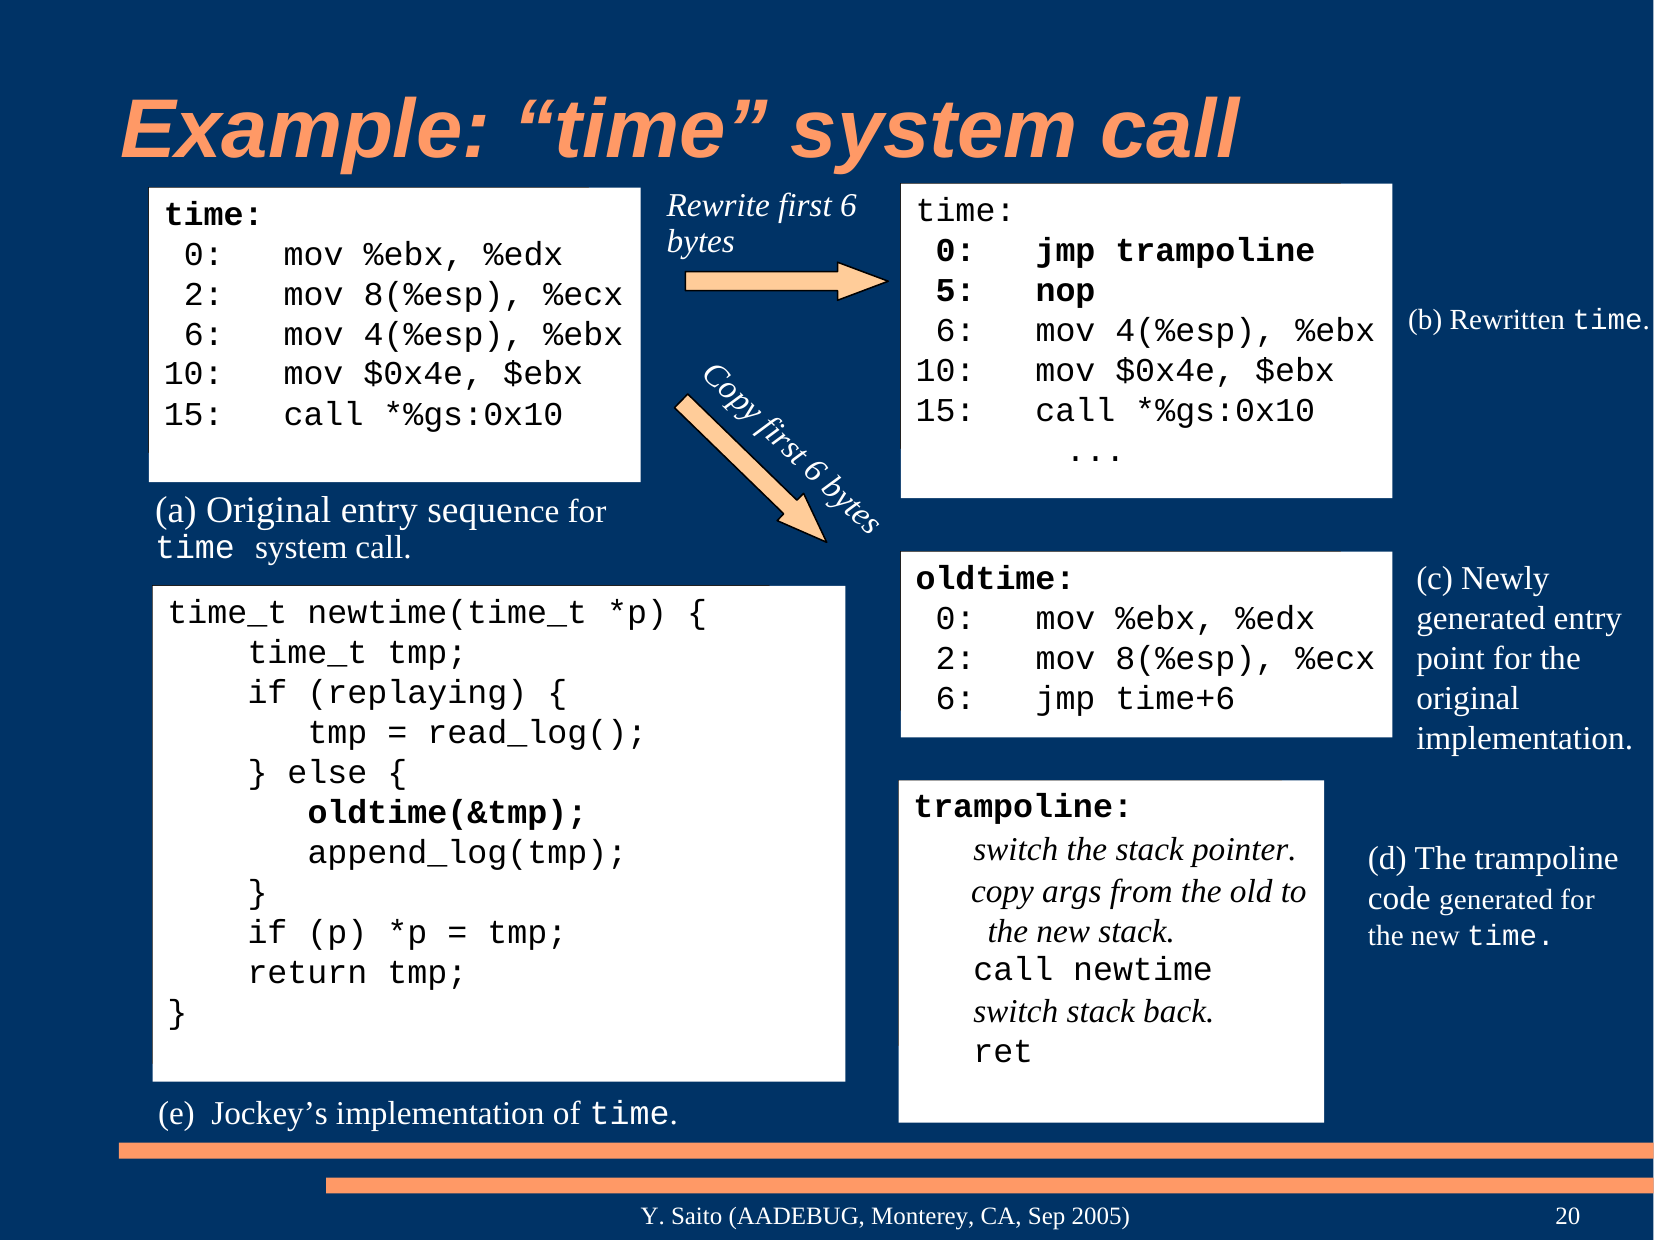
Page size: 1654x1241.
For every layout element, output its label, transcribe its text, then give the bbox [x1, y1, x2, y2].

text_box oldtime: 0: mov %ebx, %edx 2: mov 8(%esp), %ecx 6: jmp time+6 [900, 551, 1393, 738]
text_box [674, 394, 827, 543]
text_box time: 0: mov %ebx, %edx 2: mov 8(%esp), %ecx 6: mov 4(%esp), %ebx 10: mov $0x4e, $ebx 15: call *%gs:0x10 [148, 187, 641, 483]
text_box time_t newtime(time_t *p) { time_t tmp; if (replaying) { tmp = read_log(); } else { oldtime(&tmp); append_log(tmp); } if (p) *p = tmp; return tmp; } [152, 585, 846, 1082]
text_box (e) Jockey’s implementation of time. [143, 1083, 727, 1146]
text_box Copy first 6 bytes [674, 335, 909, 564]
text_box time: 0: jmp trampoline 5: nop 6: mov 4(%esp), %ebx 10: mov $0x4e, $ebx 15: call *%gs:0x10 ... [900, 183, 1393, 499]
text_box trampoline: switch the stack pointer. copy args from the old to the new stack. call newtime switch stack back. ret [898, 780, 1325, 1123]
text_box Rewrite first 6 bytes [666, 186, 868, 280]
title Example: “time” system call [120, 25, 1533, 233]
text_box [685, 273, 889, 301]
text_box (b) Rewritten time. [1393, 292, 1654, 349]
text_box (d) The trampoline code generated for the new time. [1353, 829, 1638, 985]
text_box (a) Original entry sequence for time system call. [140, 484, 648, 594]
text_box (c) Newly generated entry point for the original implementation. [1401, 549, 1654, 811]
